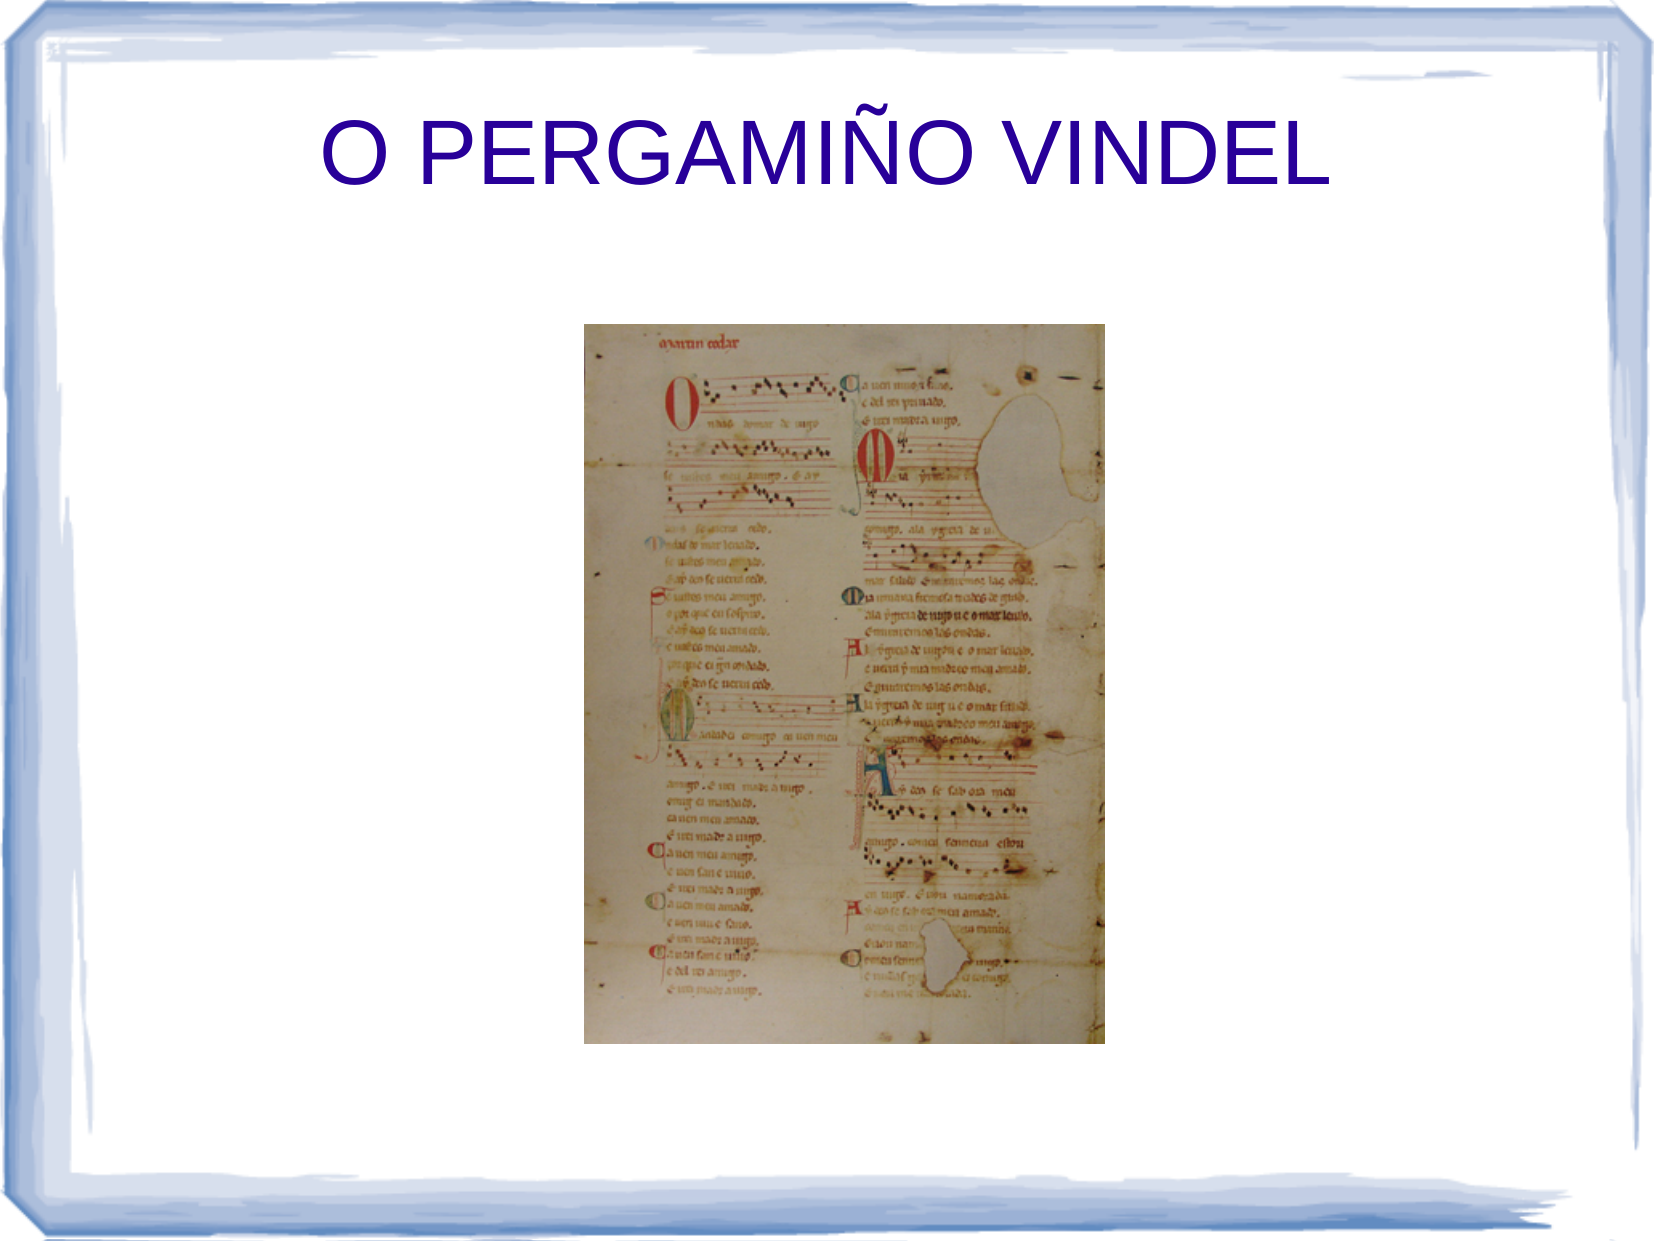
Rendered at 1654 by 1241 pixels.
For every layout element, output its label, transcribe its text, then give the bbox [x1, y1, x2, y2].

picture [0, 0, 1654, 1241]
title O PERGAMIÑO VINDEL [82, 49, 1571, 257]
